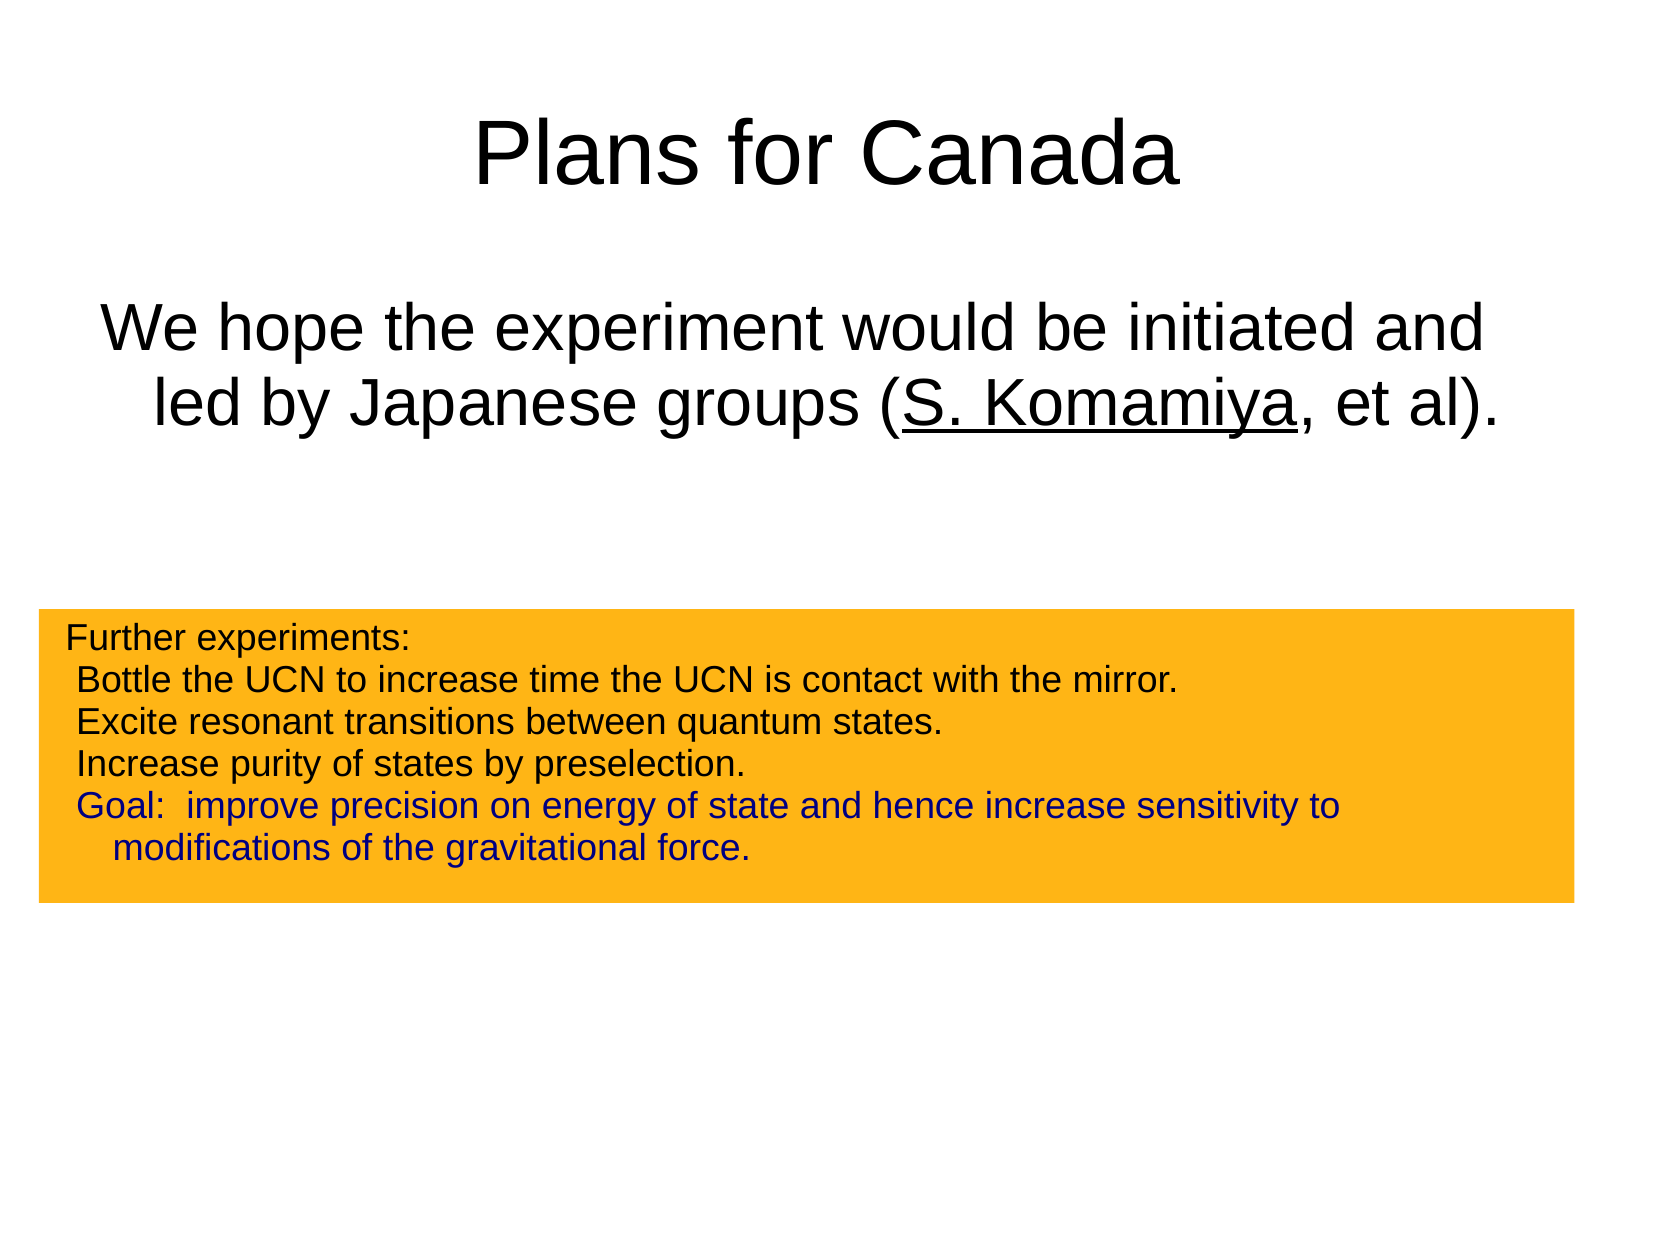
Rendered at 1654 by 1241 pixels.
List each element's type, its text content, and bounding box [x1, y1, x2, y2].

list We hope the experiment would be initiated and led by Japanese groups (S. Komamiya, et al). [82, 290, 1571, 532]
text_box Further experiments: Bottle the UCN to increase time the UCN is contact with the mirror. Excite resonant transitions between quantum states. Increase purity of states by preselection. Goal: improve precision on energy of state and hence increase sensitivity to modifications of the gravitational force. [38, 609, 1575, 903]
title Plans for Canada [82, 49, 1571, 257]
